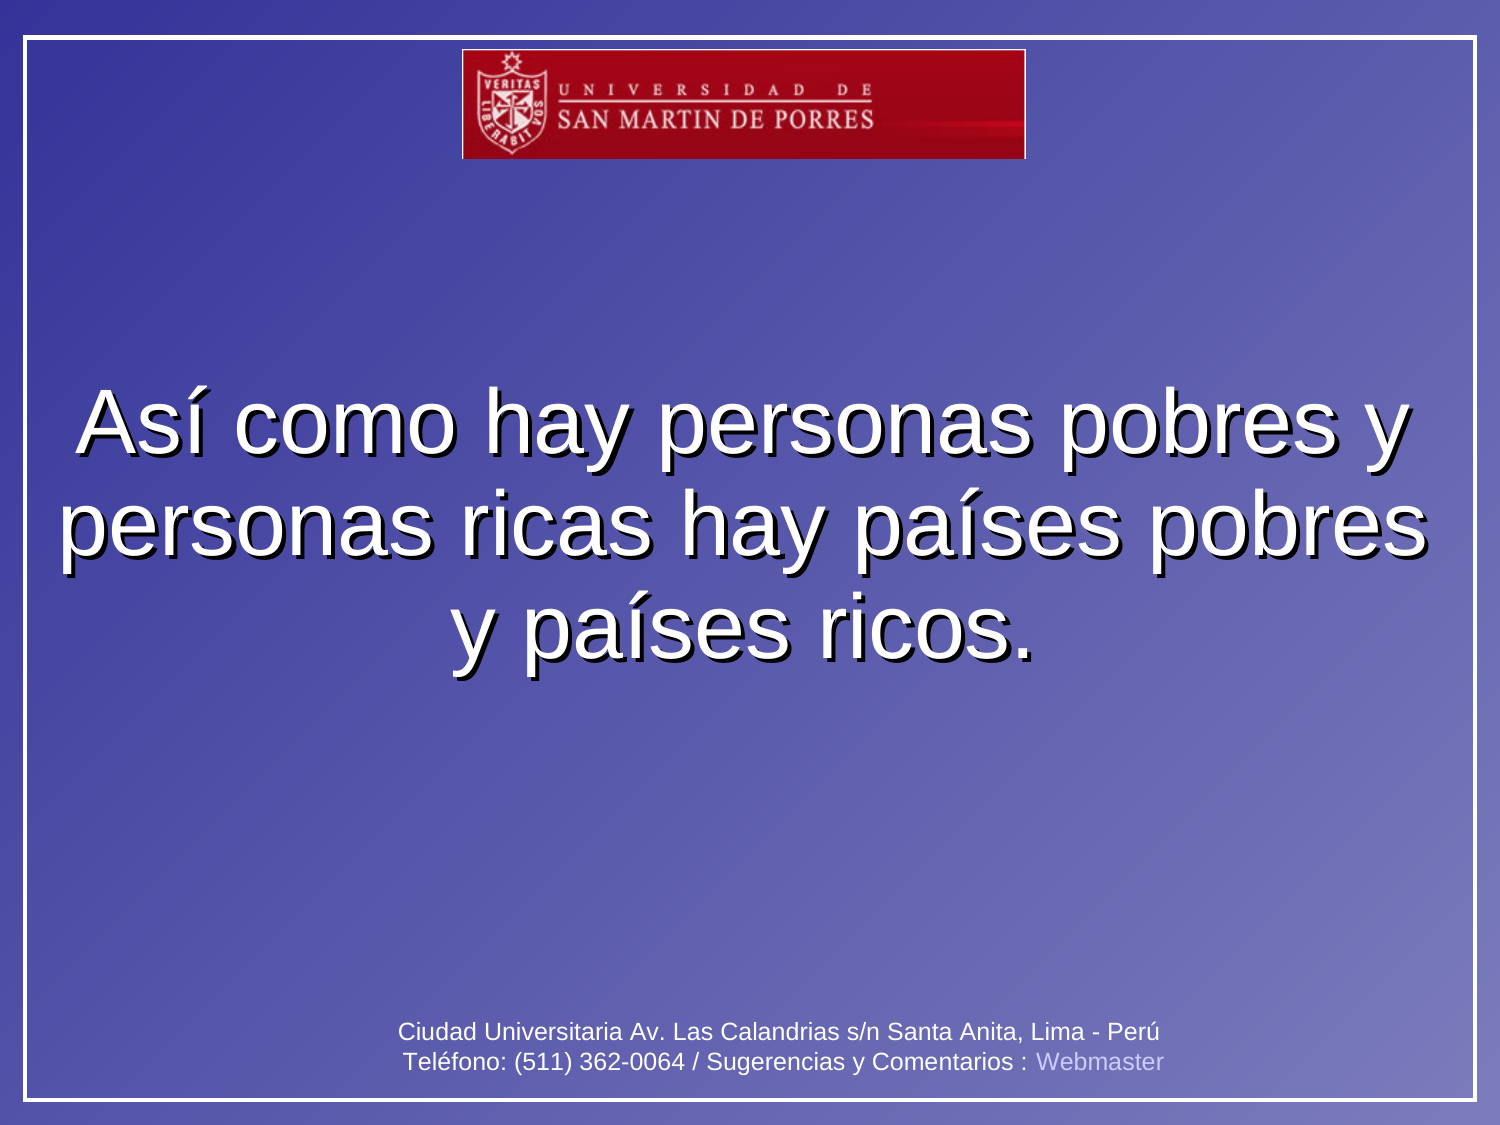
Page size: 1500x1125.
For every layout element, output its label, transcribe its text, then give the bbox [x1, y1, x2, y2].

picture [462, 49, 1026, 159]
title Así como hay personas pobres y personas ricas hay países pobres y países ricos. [24, 362, 1463, 788]
